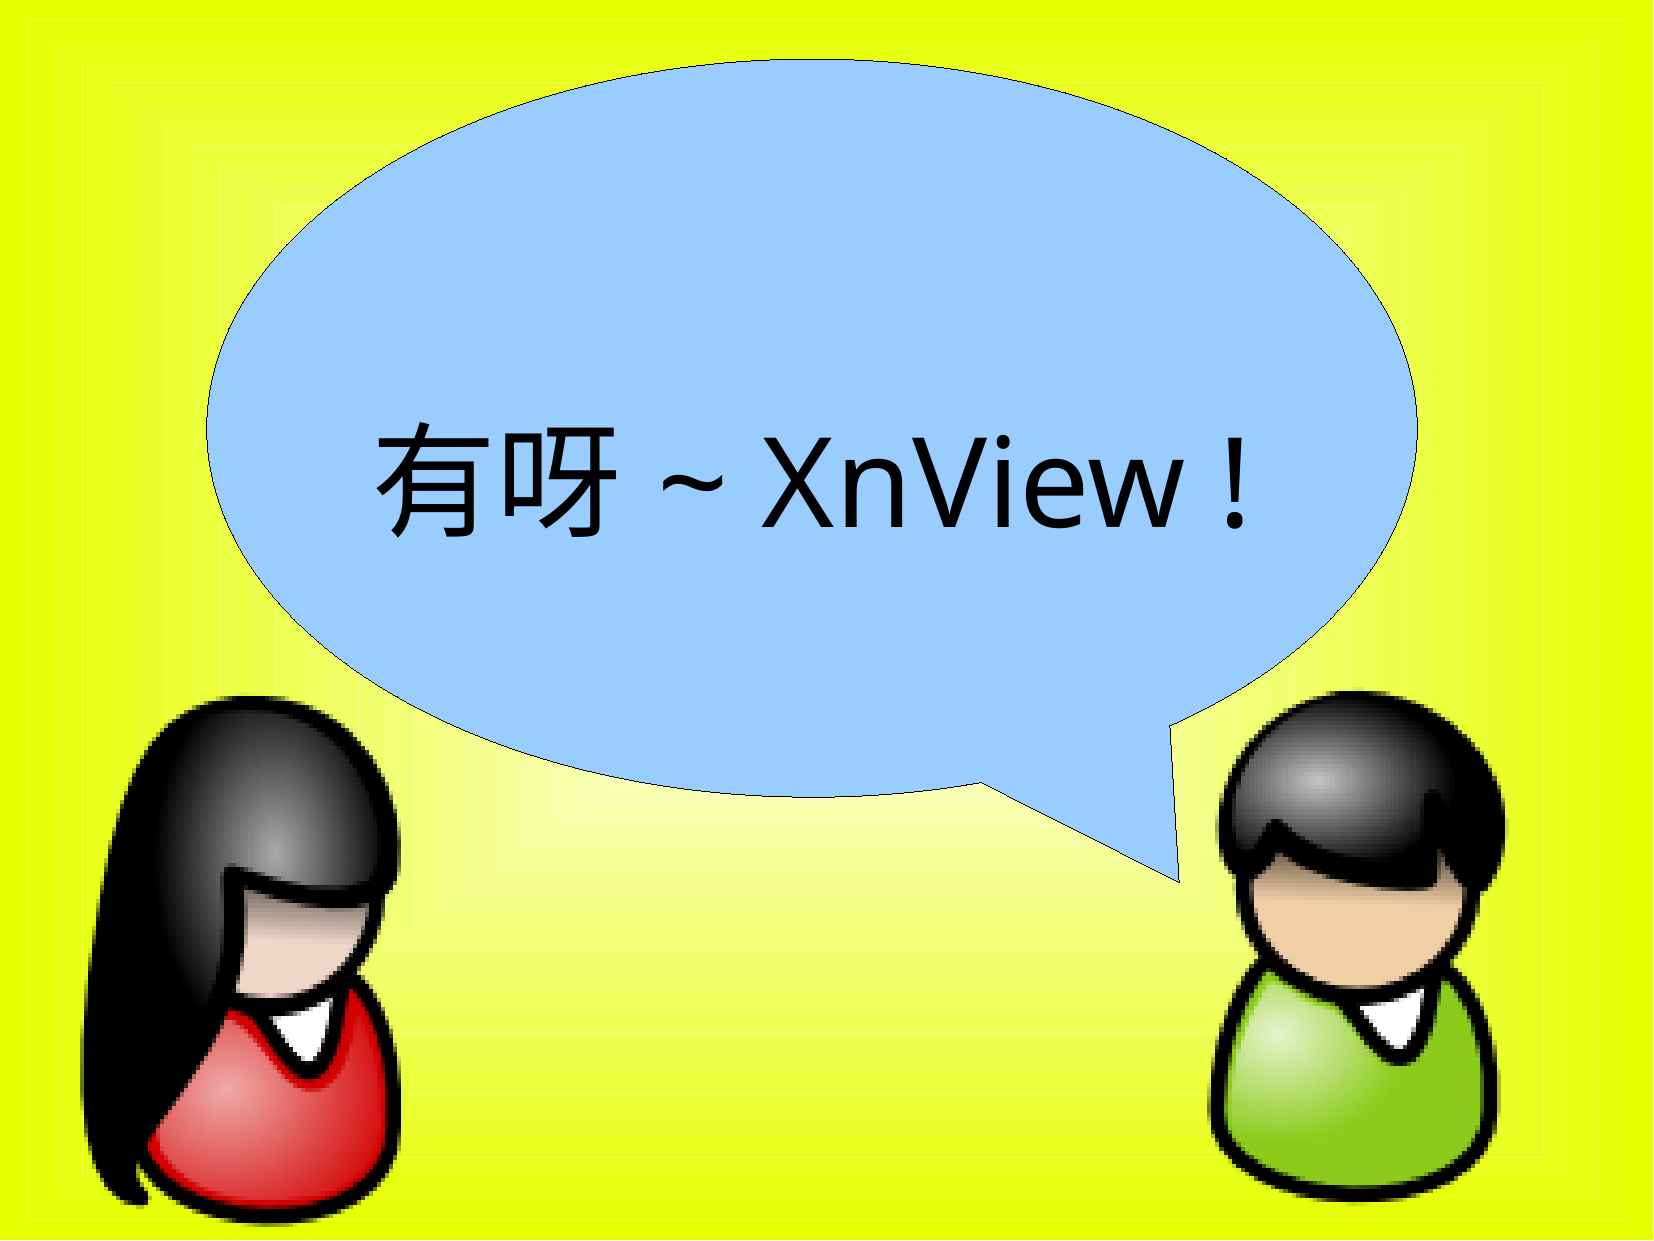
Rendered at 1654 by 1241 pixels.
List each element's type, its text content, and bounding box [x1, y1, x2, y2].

picture [0, 679, 502, 1241]
text_box 有呀~ XnView ! [206, 59, 1418, 883]
picture [1092, 679, 1625, 1211]
